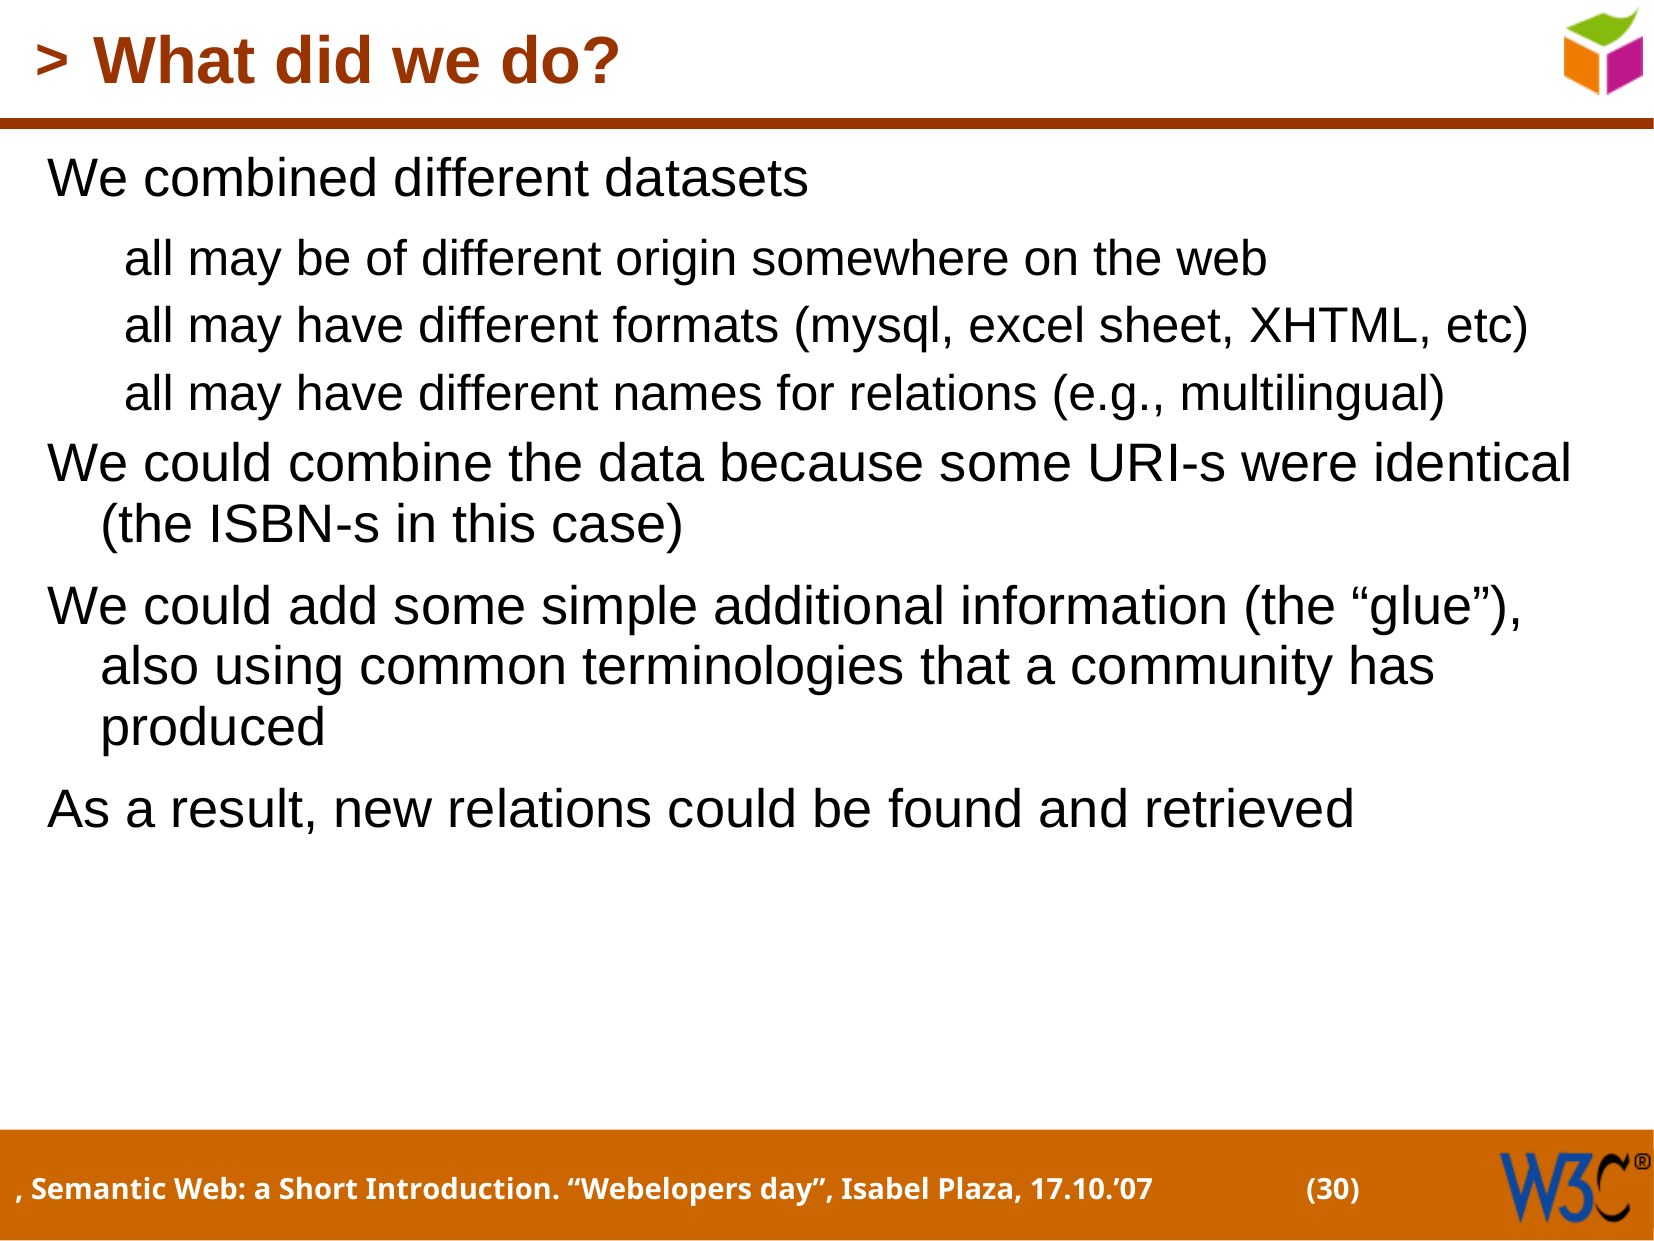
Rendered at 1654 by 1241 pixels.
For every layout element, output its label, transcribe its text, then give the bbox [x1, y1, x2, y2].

title What did we do? [93, 7, 1493, 111]
list We combined different datasets all may be of different origin somewhere on the web all may have different formats (mysql, excel sheet, XHTML, etc) all may have different names for relations (e.g., multilingual) We could combine the data because some URI-s were identical (the ISBN-s in this case) We could add some simple additional information (the “glue”), also using common terminologies that a community has produced As a result, new relations could be found and retrieved [29, 147, 1624, 1119]
picture [1495, 1149, 1654, 1228]
picture [1564, 5, 1643, 95]
